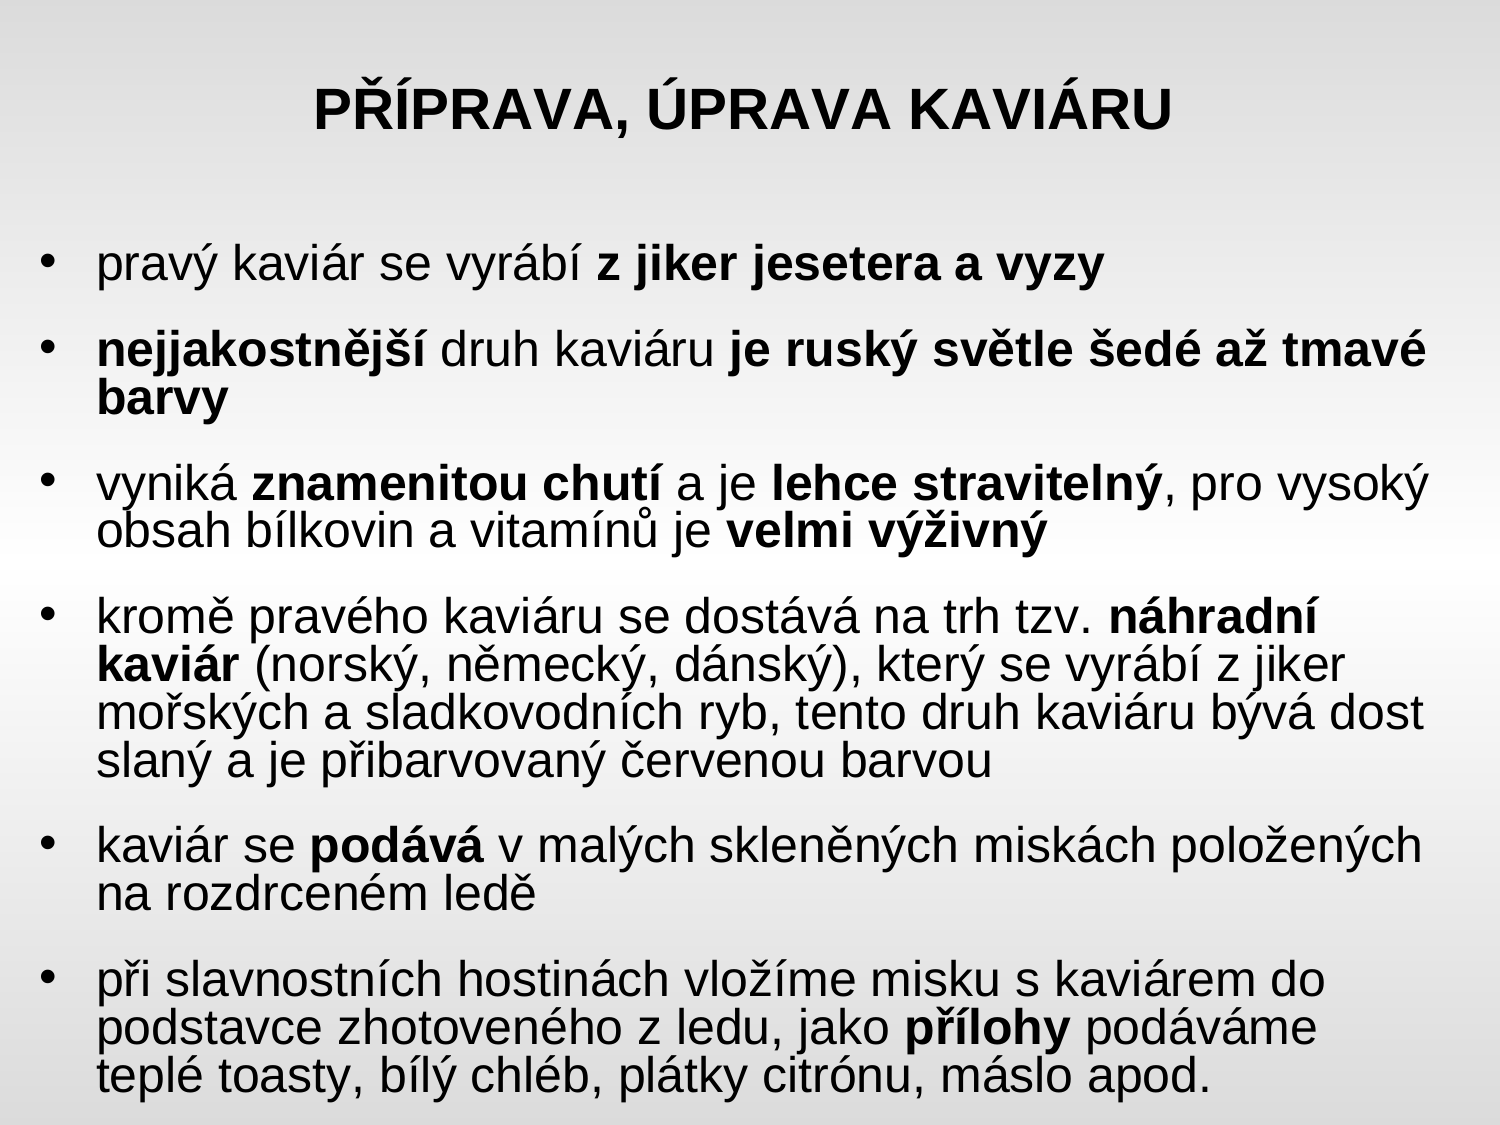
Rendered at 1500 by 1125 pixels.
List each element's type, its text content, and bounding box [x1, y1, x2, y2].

list pravý kaviár se vyrábí z jiker jesetera a vyzy nejjakostnější druh kaviáru je ruský světle šedé až tmavé barvy vyniká znamenitou chutí a je lehce stravitelný, pro vysoký obsah bílkovin a vitamínů je velmi výživný kromě pravého kaviáru se dostává na trh tzv. náhradní kaviár (norský, německý, dánský), který se vyrábí z jiker mořských a sladkovodních ryb, tento druh kaviáru bývá dost slaný a je přibarvovaný červenou barvou kaviár se podává v malých skleněných miskách položených na rozdrceném ledě při slavnostních hostinách vložíme misku s kaviárem do podstavce zhotoveného z ledu, jako přílohy podáváme teplé toasty, bílý chléb, plátky citrónu, máslo apod. [24, 162, 1450, 1101]
title PŘÍPRAVA, ÚPRAVA KAVIÁRU [62, 49, 1426, 162]
